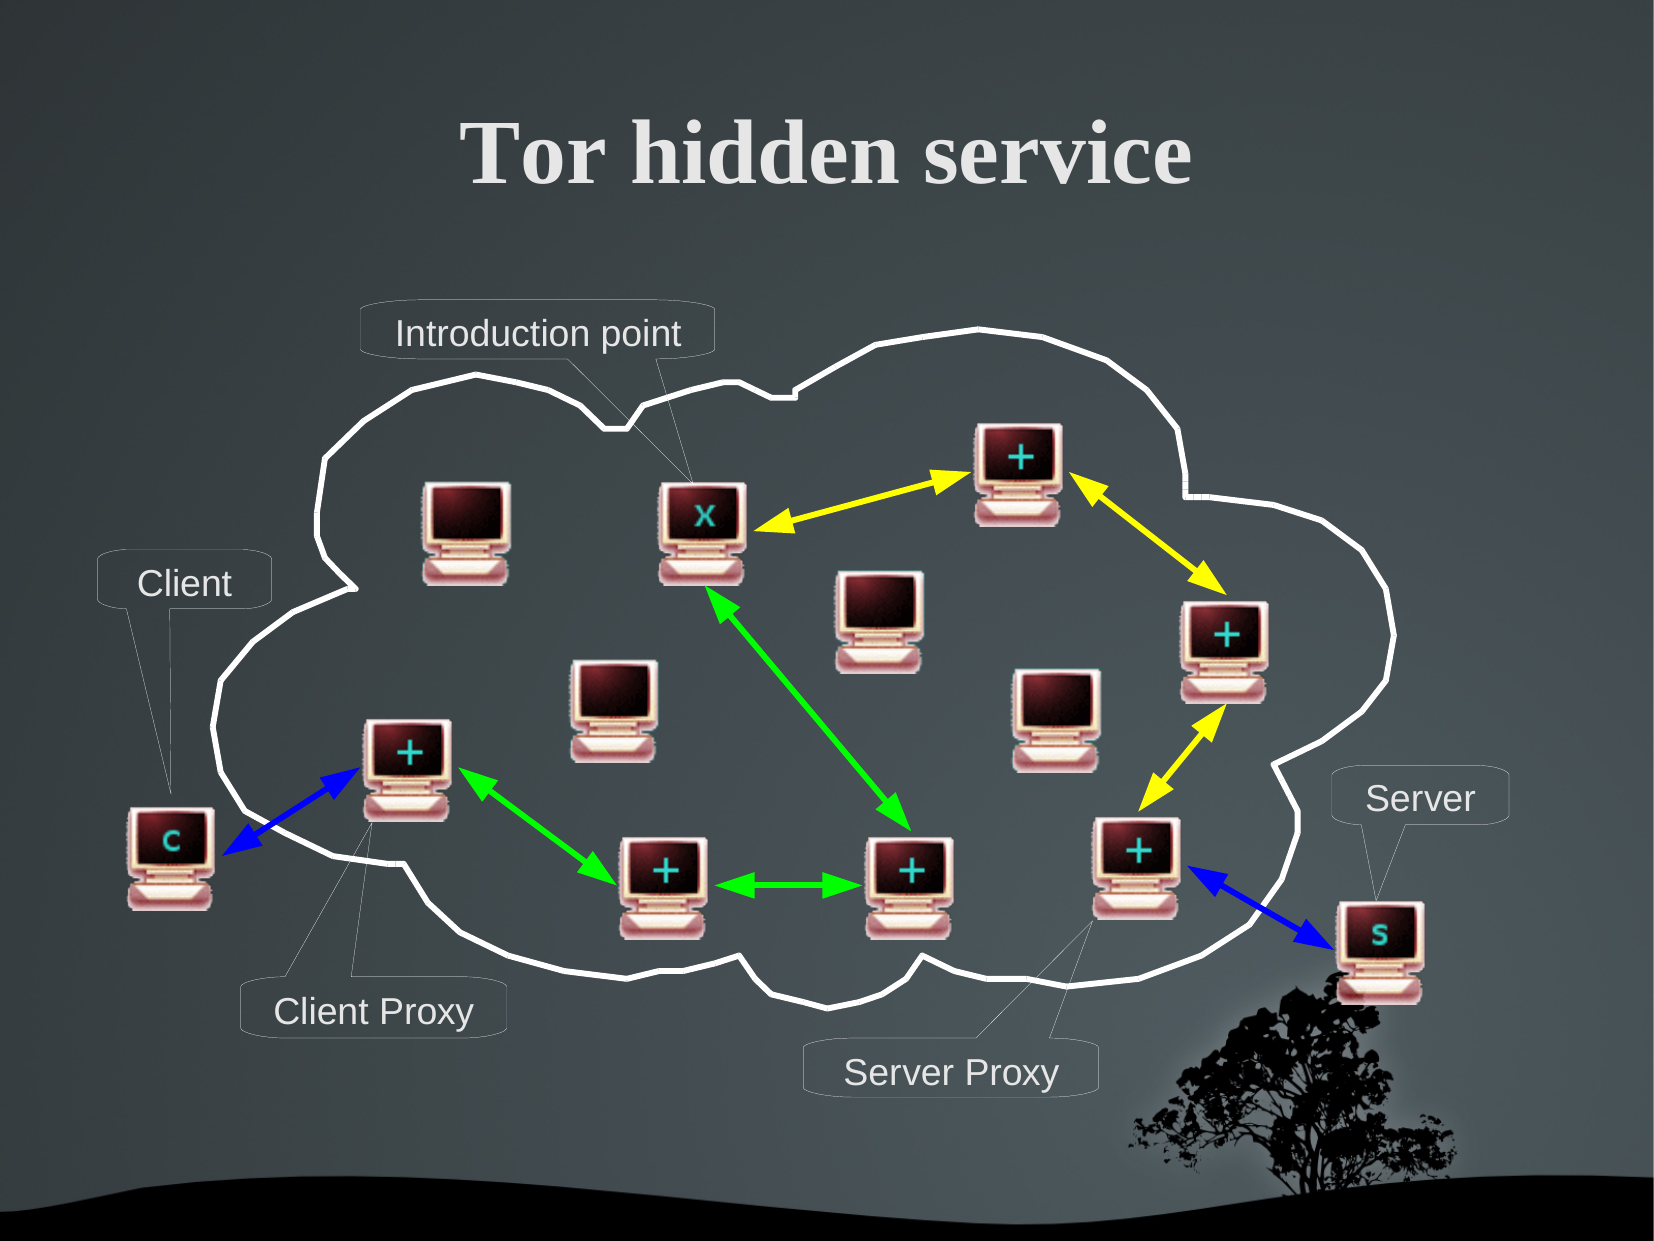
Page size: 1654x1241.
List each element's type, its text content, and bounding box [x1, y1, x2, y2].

chart [82, 290, 1571, 1109]
title Tor hidden service [82, 49, 1571, 257]
picture [0, 0, 1654, 1241]
